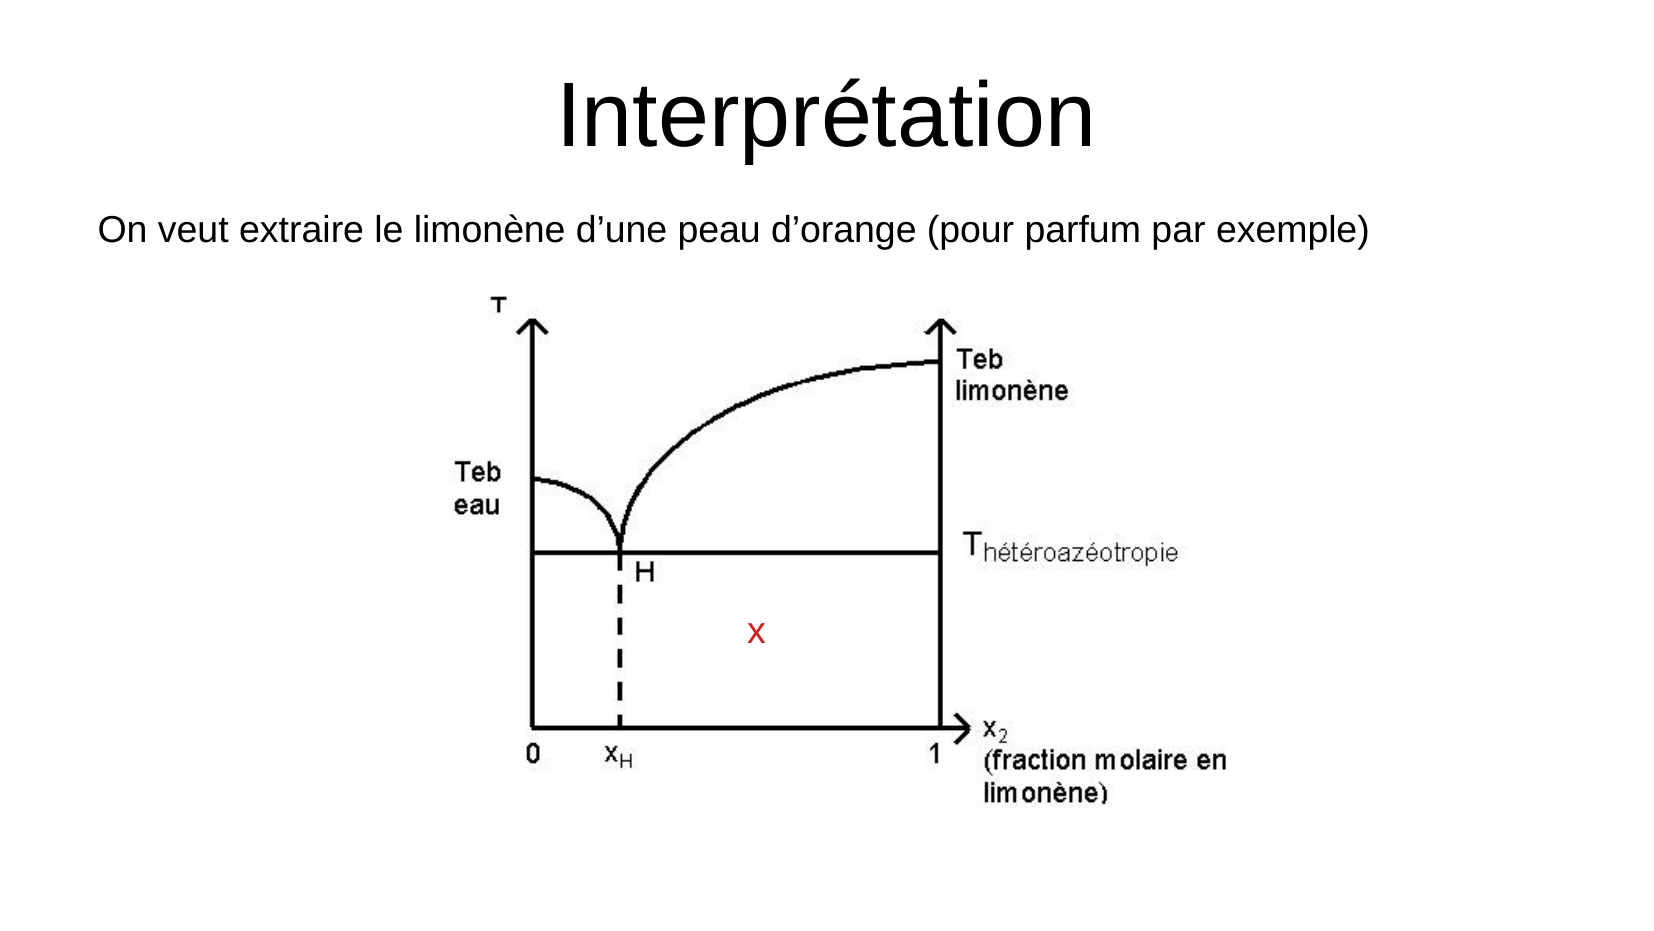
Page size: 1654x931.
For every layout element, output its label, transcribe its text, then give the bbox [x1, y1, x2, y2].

picture [438, 283, 1276, 812]
title Interprétation [82, 37, 1571, 193]
text_box x [732, 602, 781, 660]
text_box On veut extraire le limonène d’une peau d’orange (pour parfum par exemple) [82, 200, 1385, 258]
